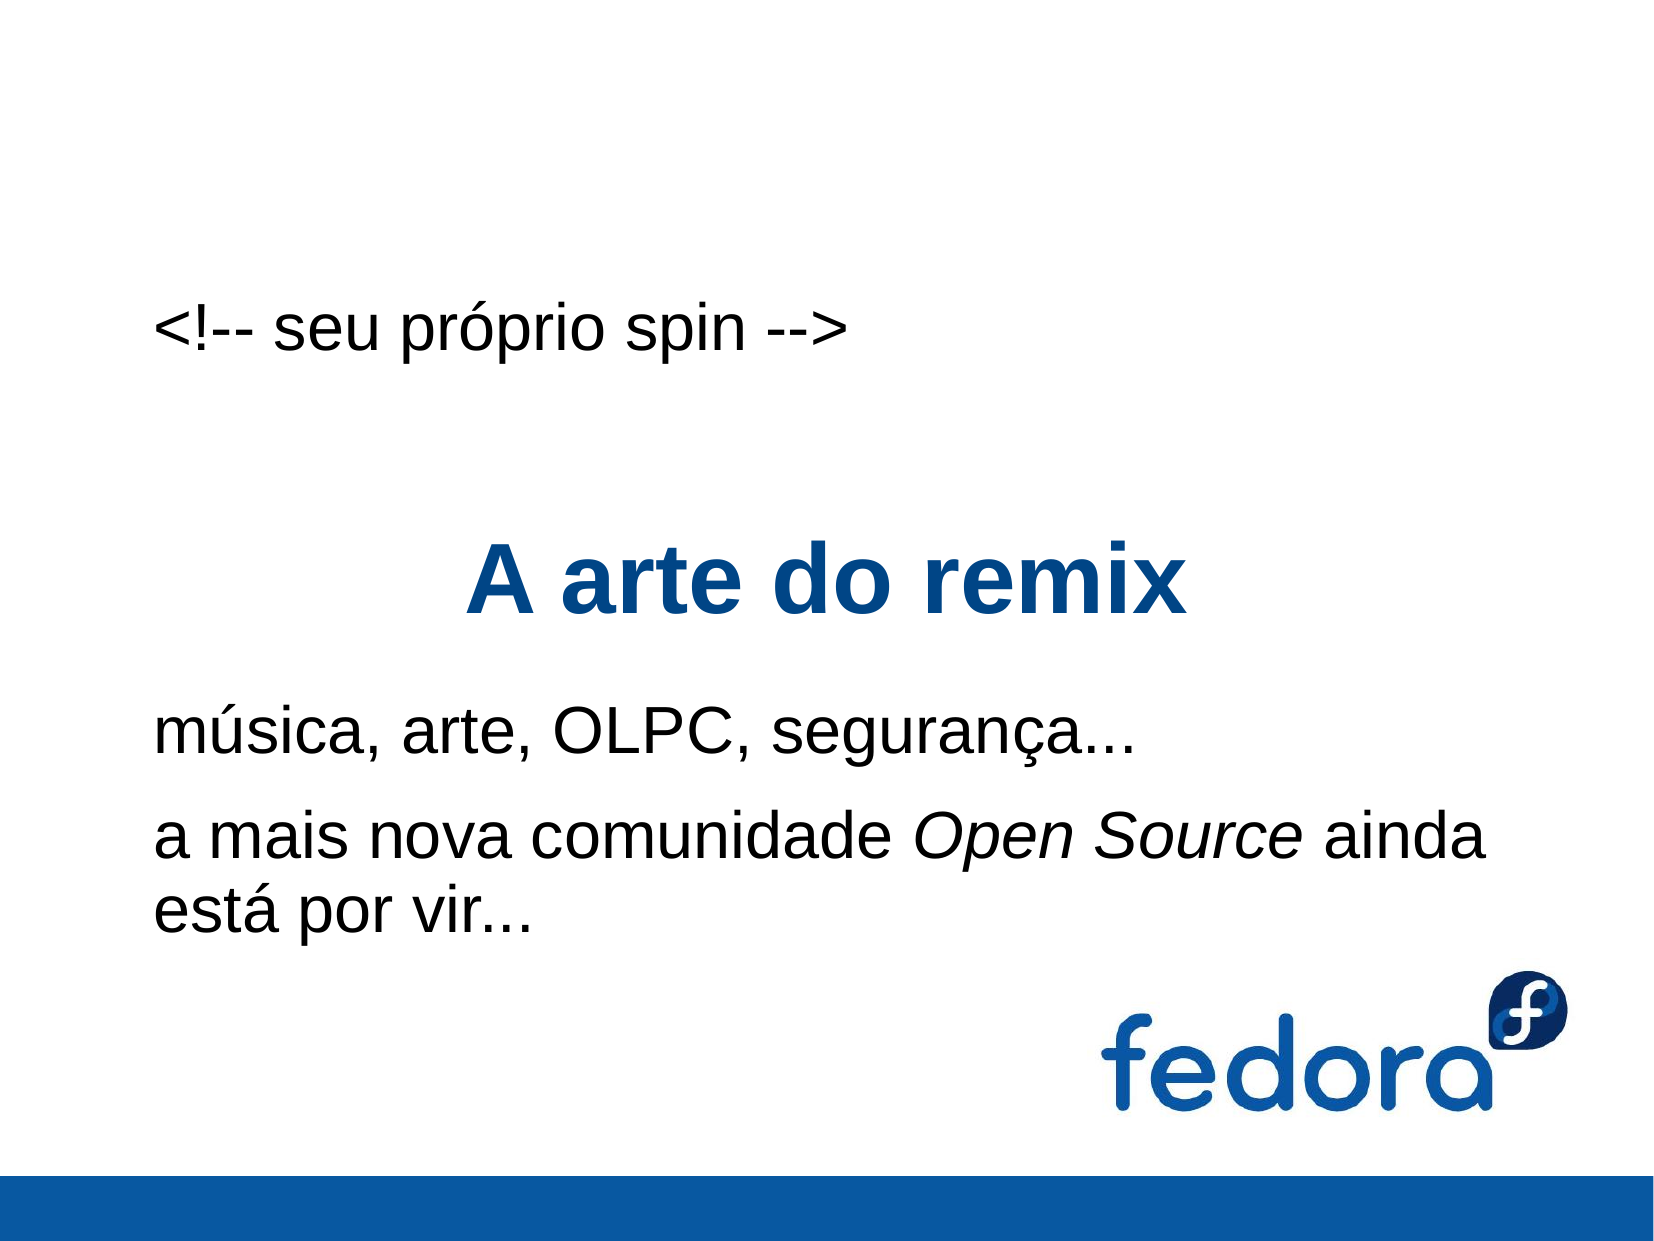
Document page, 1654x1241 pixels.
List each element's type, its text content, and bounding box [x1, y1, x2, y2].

picture [1087, 958, 1576, 1125]
picture [0, 1176, 1654, 1241]
title A arte do remix [82, 64, 1571, 1094]
